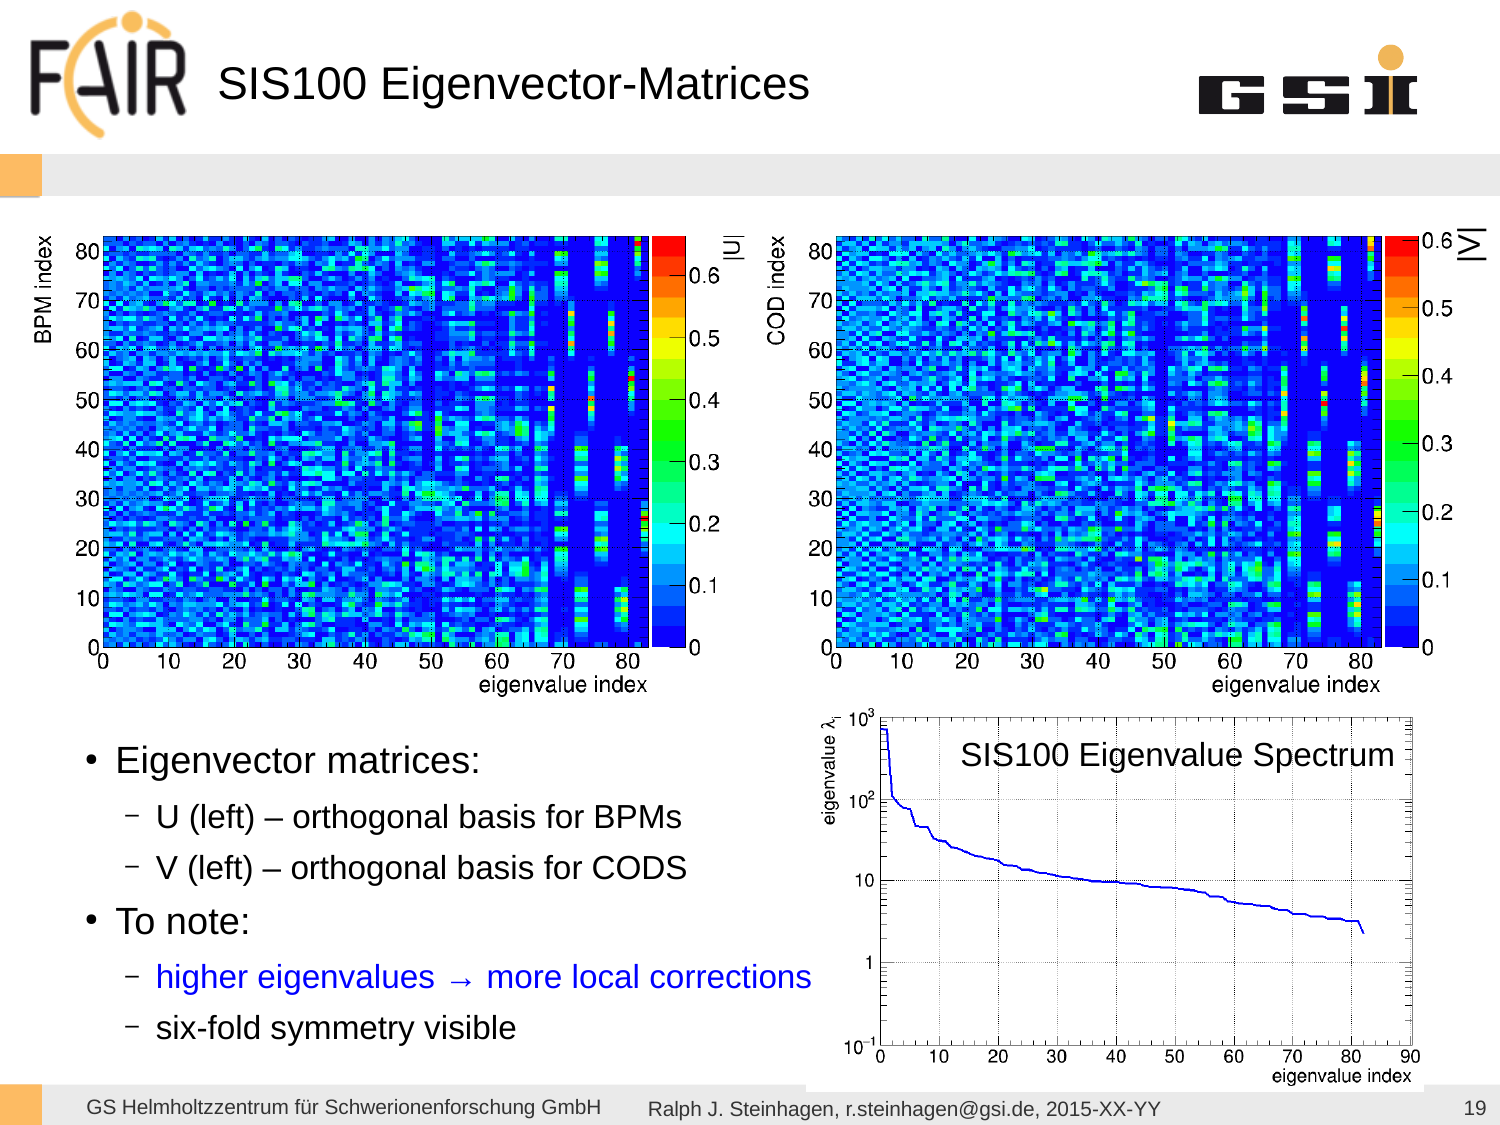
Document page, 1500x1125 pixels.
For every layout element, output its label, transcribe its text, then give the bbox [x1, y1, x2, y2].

text_box |V| [1451, 197, 1487, 264]
picture [13, 226, 1493, 739]
picture [30, 9, 187, 141]
picture [806, 1050, 1424, 1092]
title SIS100 Eigenvector-Matrices [217, 20, 1109, 147]
text_box SIS100 Eigenvalue Spectrum [960, 717, 1407, 792]
list Eigenvector matrices: U (left) – orthogonal basis for BPMs V (left) – orthogonal basis for CODS To note: higher eigenvalues → more local corrections six-fold symmetry visible [75, 739, 1425, 1050]
picture [1197, 42, 1419, 117]
